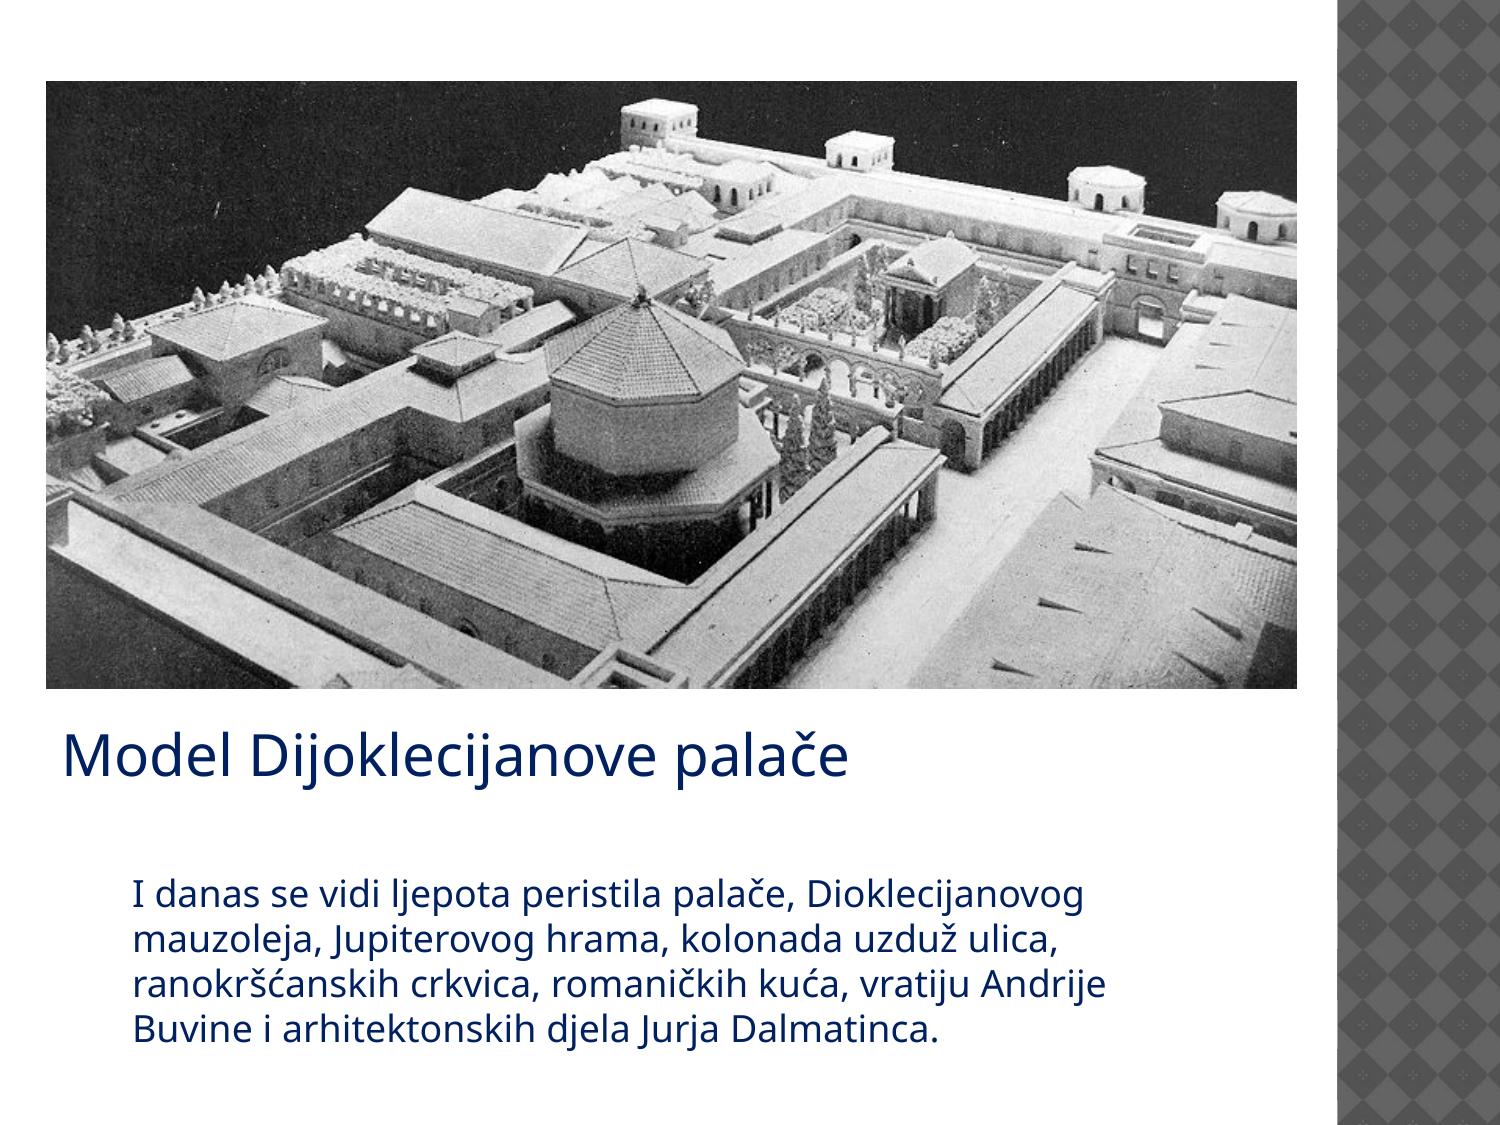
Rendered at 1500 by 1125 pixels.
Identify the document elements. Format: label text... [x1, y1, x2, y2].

text_box I danas se vidi ljepota peristila palače, Dioklecijanovog mauzoleja, Jupiterovog hrama, kolonada uzduž ulica, ranokršćanskih crkvica, romaničkih kuća, vratiju Andrije Buvine i arhitektonskih djela Jurja Dalmatinca. [117, 855, 1231, 1104]
picture [46, 81, 1297, 689]
text_box Model Dijoklecijanove palače [46, 703, 1043, 796]
picture [1337, 0, 1500, 1125]
